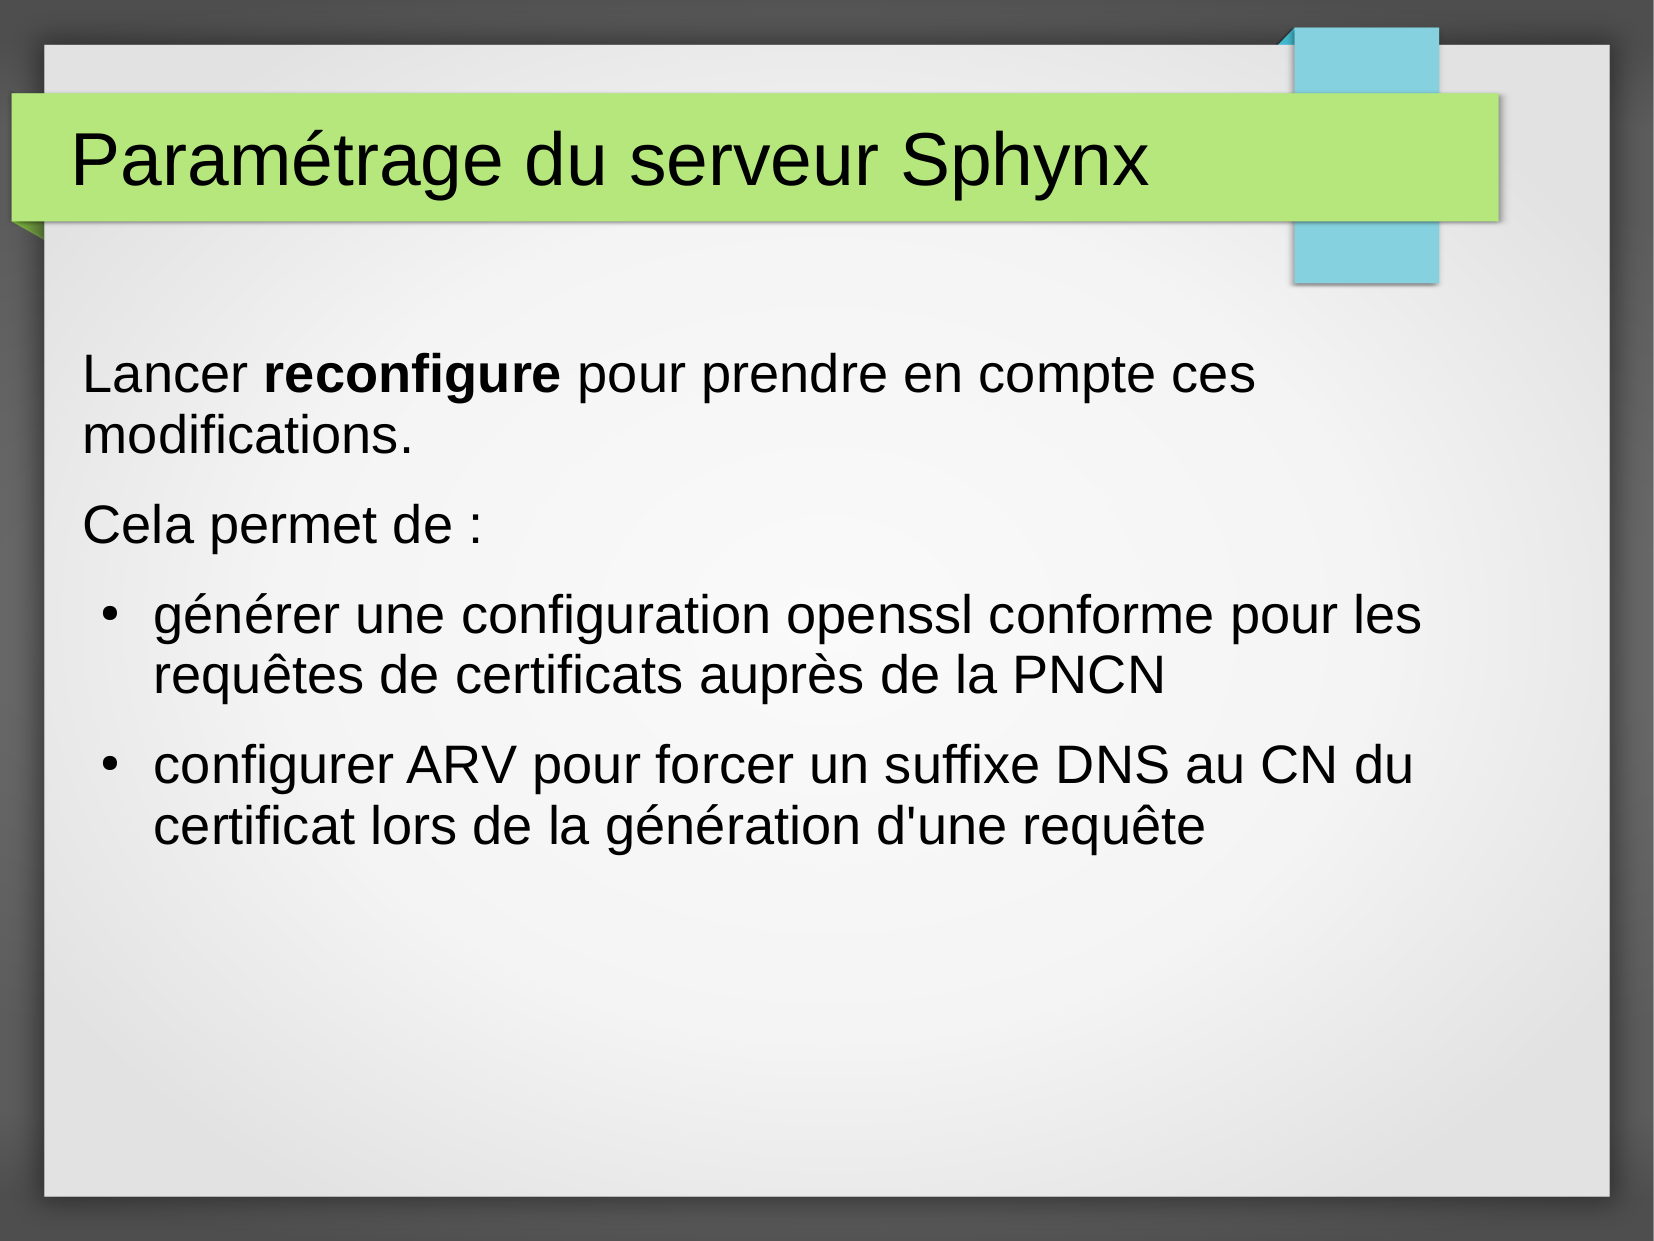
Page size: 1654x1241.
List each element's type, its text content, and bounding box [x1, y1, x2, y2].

title Paramétrage du serveur Sphynx [70, 106, 1229, 213]
list Lancer reconfigure pour prendre en compte ces modifications. Cela permet de : générer une configuration openssl conforme pour les requêtes de certificats auprès de la PNCN configurer ARV pour forcer un suffixe DNS au CN du certificat lors de la génération d'une requête [82, 343, 1538, 1063]
picture [0, 0, 1654, 1241]
